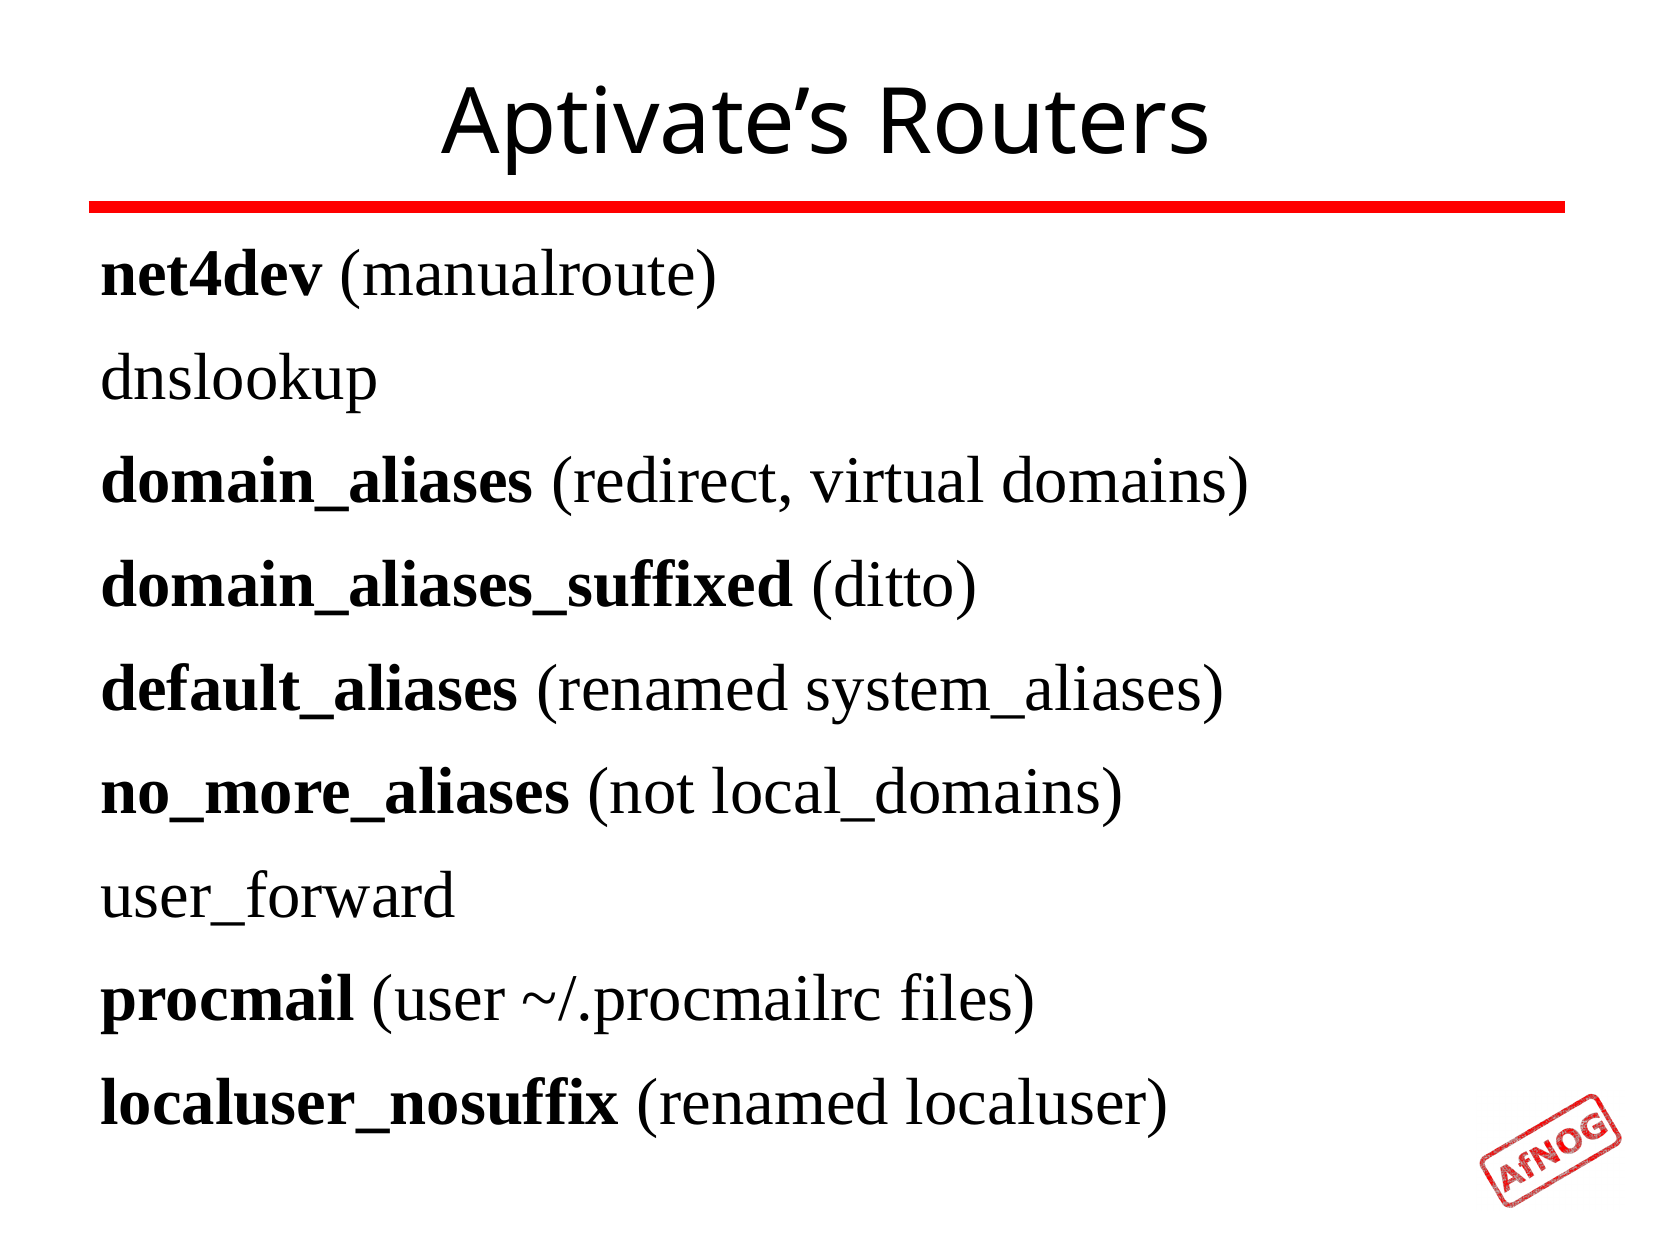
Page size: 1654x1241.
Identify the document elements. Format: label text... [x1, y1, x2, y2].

title Aptivate’s Routers [88, 29, 1565, 207]
picture [1476, 1090, 1625, 1211]
list net4dev (manualroute) dnslookup domain_aliases (redirect, virtual domains) domain_aliases_suffixed (ditto) default_aliases (renamed system_aliases) no_more_aliases (not local_domains) user_forward procmail (user ~/.procmailrc files) localuser_nosuffix (renamed localuser) [82, 236, 1571, 1195]
